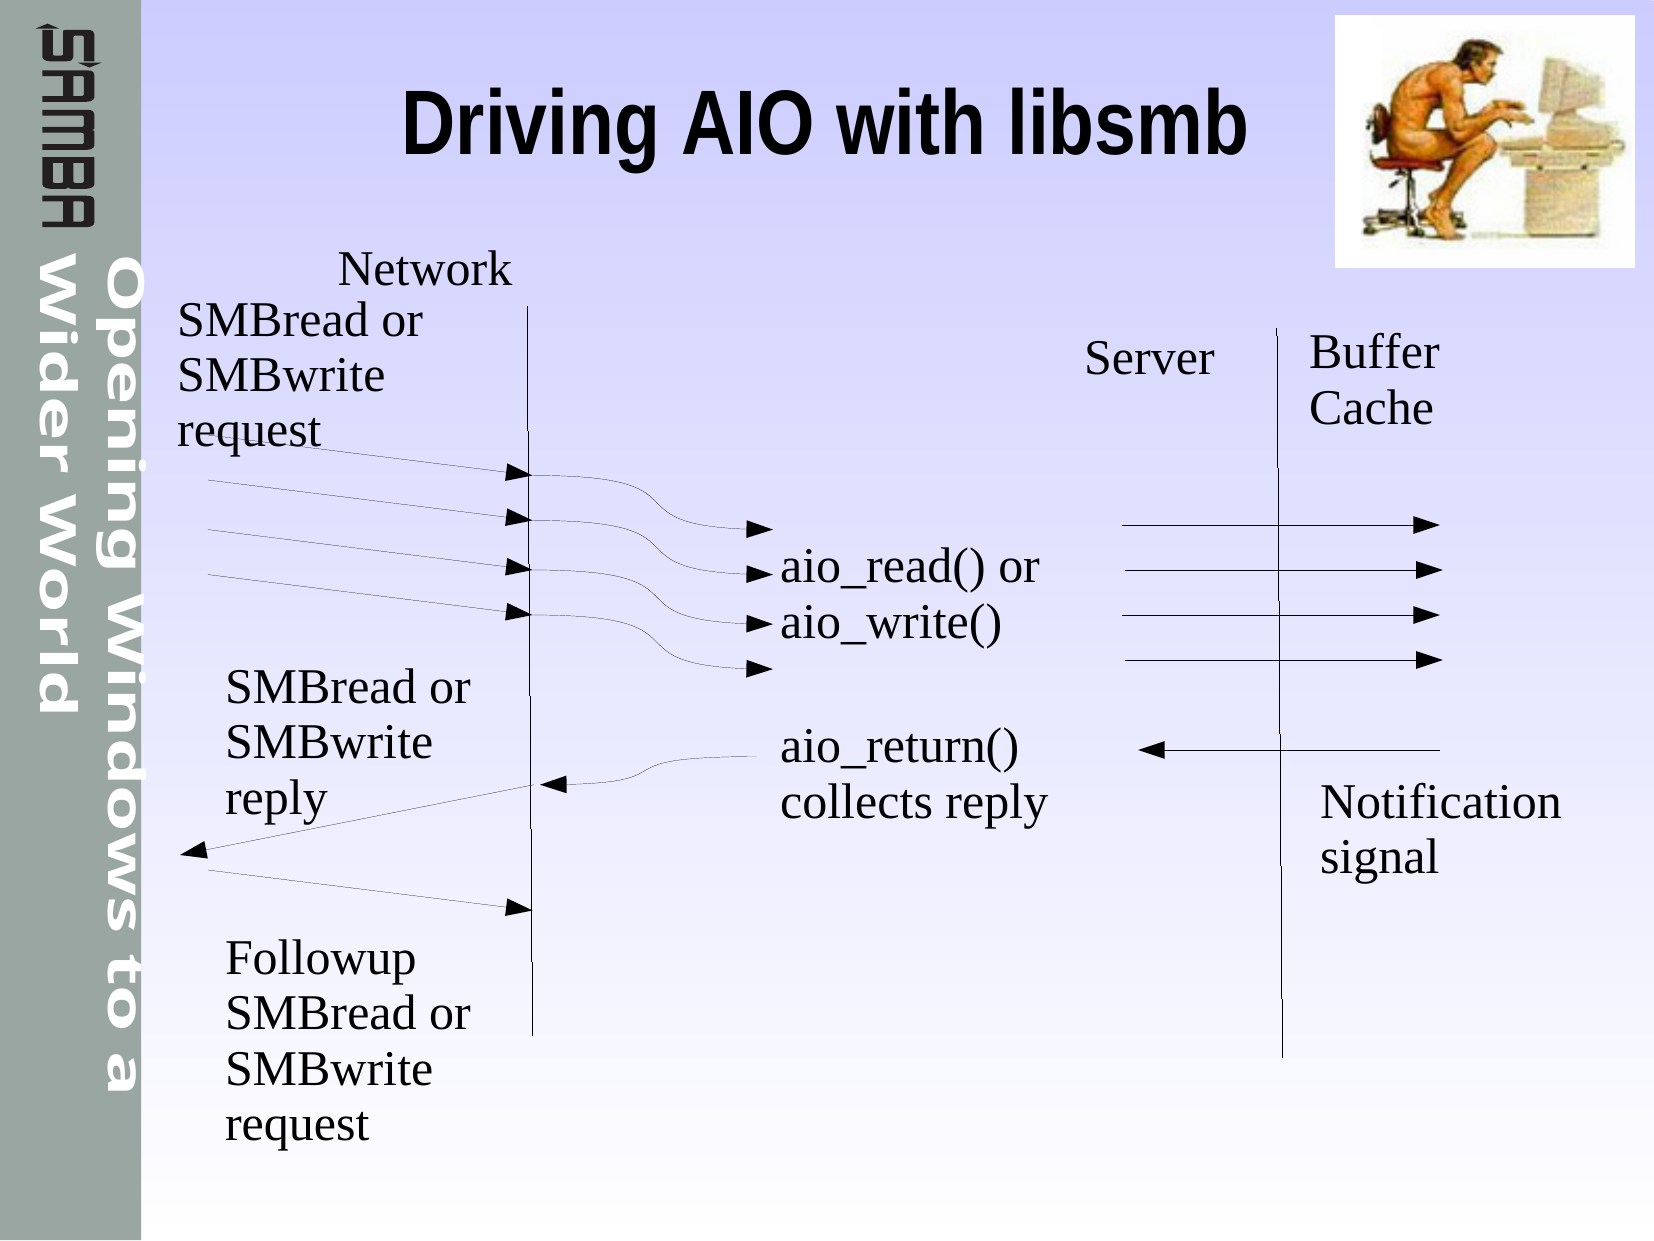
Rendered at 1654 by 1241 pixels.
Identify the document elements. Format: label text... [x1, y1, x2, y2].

text_box SMBread or SMBwrite request [176, 291, 443, 458]
title Driving AIO with libsmb [167, 17, 1335, 226]
picture [1335, 15, 1635, 268]
text_box aio_read() or aio_write() [780, 538, 1096, 661]
text_box Network [337, 240, 513, 296]
text_box SMBread or SMBwrite reply [225, 659, 491, 826]
text_box Server [1084, 330, 1216, 386]
text_box aio_return() collects reply [780, 718, 1096, 841]
text_box Notification signal [1320, 773, 1591, 896]
text_box Followup SMBread or SMBwrite request [225, 930, 491, 1186]
text_box Buffer Cache [1309, 324, 1441, 436]
